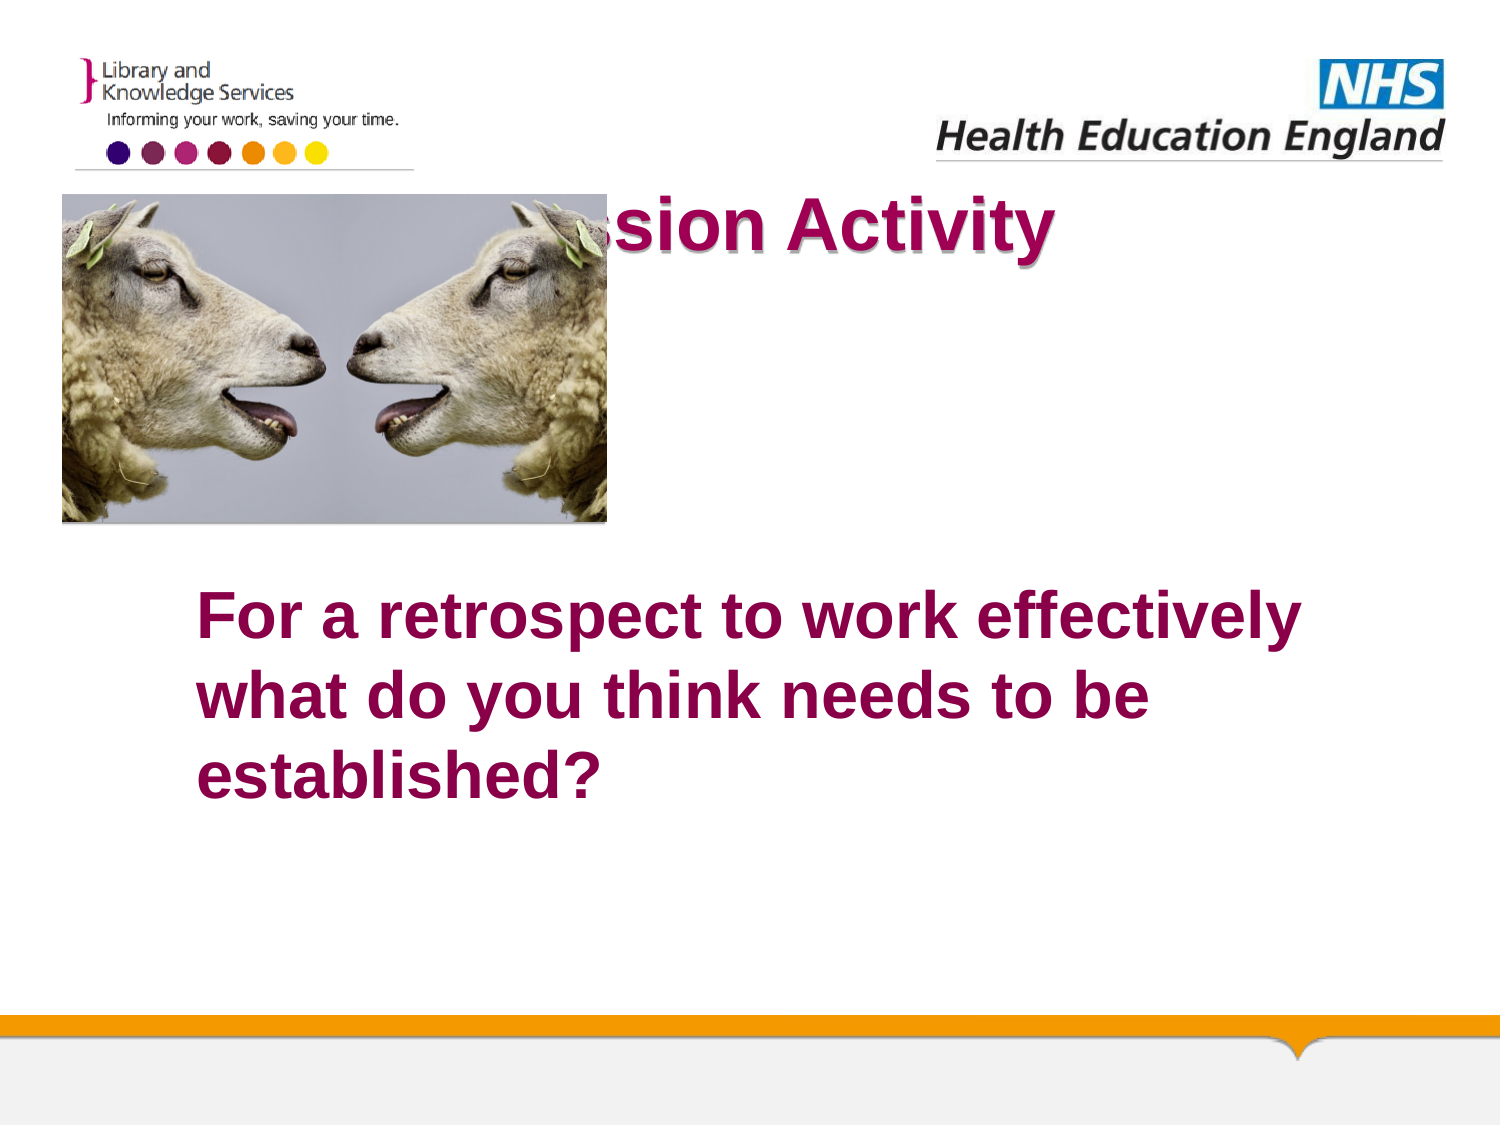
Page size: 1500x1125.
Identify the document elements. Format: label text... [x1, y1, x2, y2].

picture [75, 54, 416, 169]
picture [62, 194, 607, 522]
text_box For a retrospect to work effectively what do you think needs to be established? [181, 564, 1431, 903]
title Discussion Activity [657, 246, 1463, 358]
